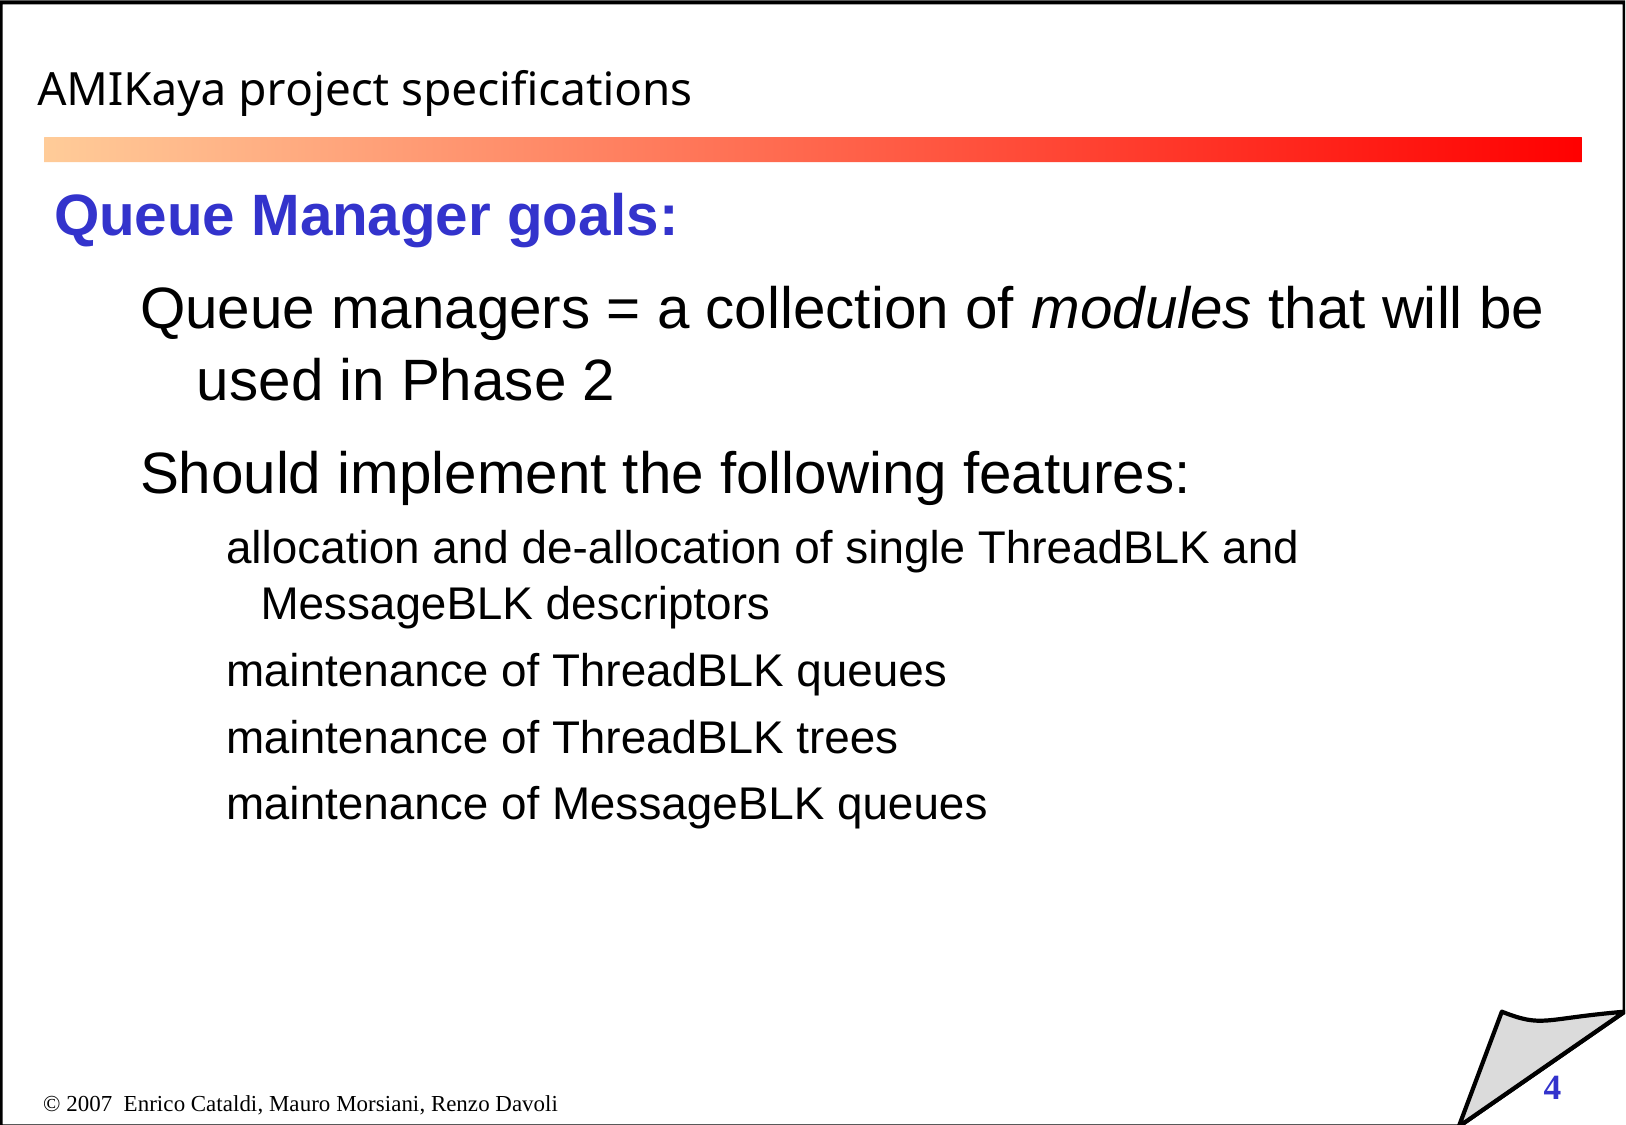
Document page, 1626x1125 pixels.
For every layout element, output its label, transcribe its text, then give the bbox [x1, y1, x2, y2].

list Queue Manager goals: Queue managers = a collection of modules that will be used in Phase 2 Should implement the following features: allocation and de-allocation of single ThreadBLK and MessageBLK descriptors maintenance of ThreadBLK queues maintenance of ThreadBLK trees maintenance of MessageBLK queues [54, 187, 1571, 1124]
title AMIKaya project specifications [37, 44, 1588, 131]
